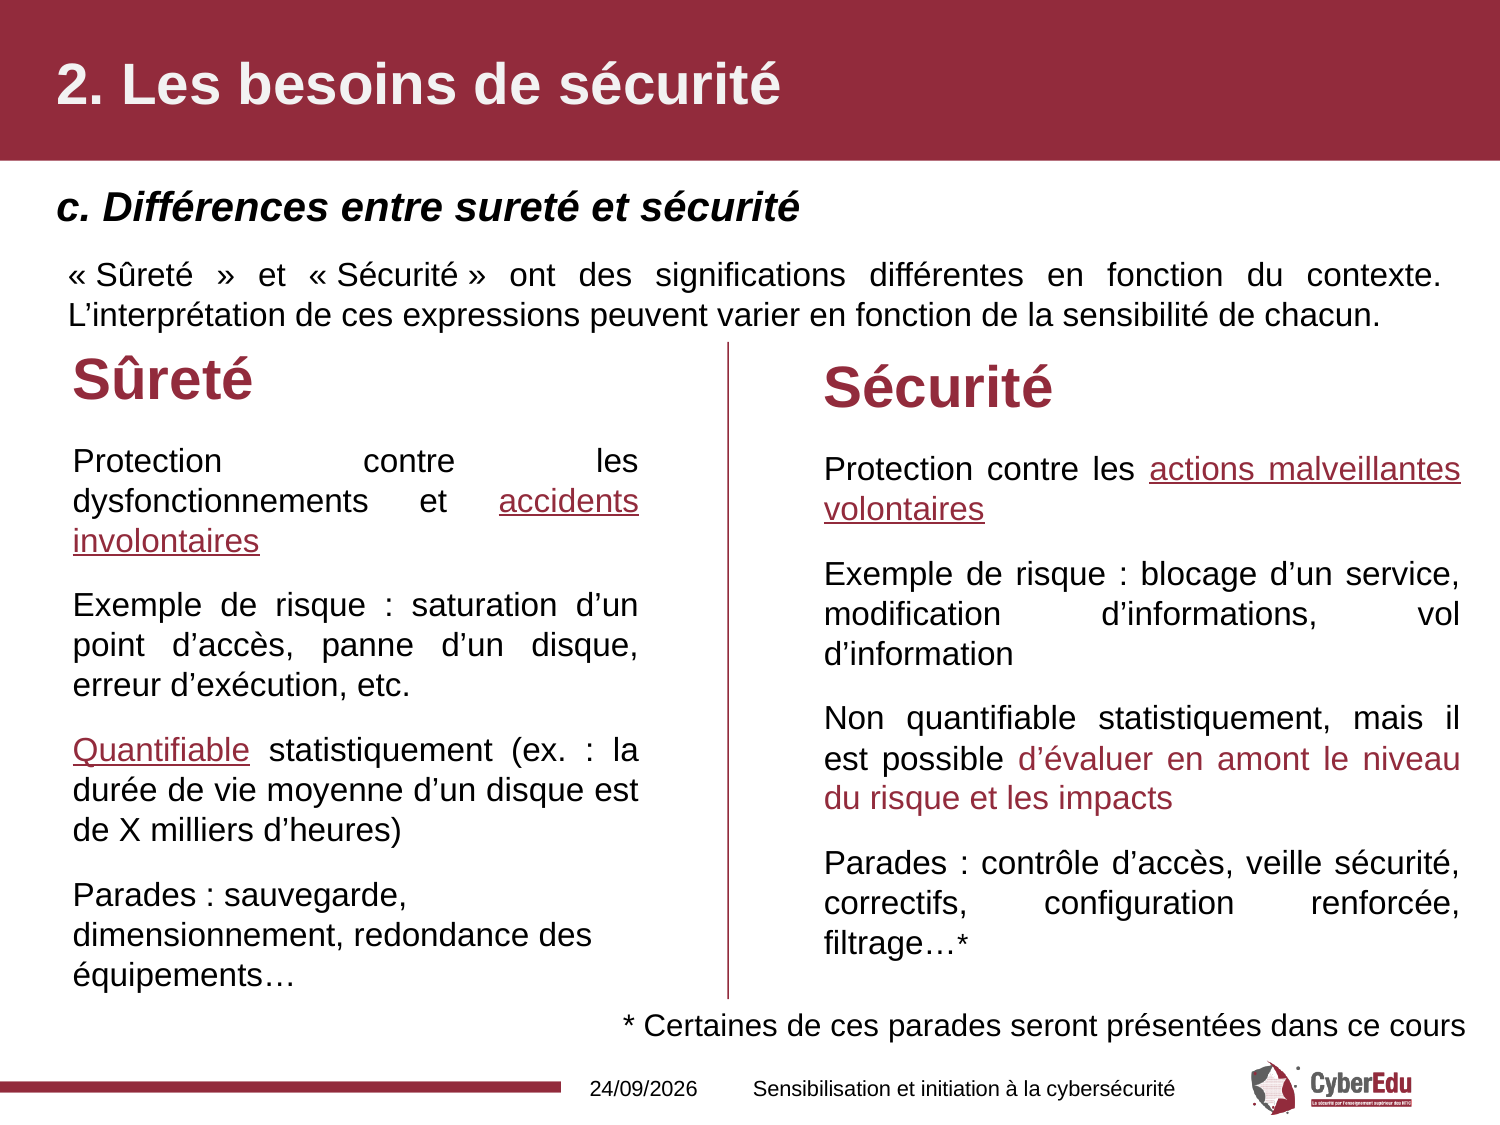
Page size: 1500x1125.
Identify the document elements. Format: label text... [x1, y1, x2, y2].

title 2. Les besoins de sécurité [41, 1, 1471, 161]
text_box * Certaines de ces parades seront présentées dans ce cours [608, 998, 1500, 1059]
text_box Sécurité Protection contre les actions malveillantes volontaires Exemple de risque : blocage d’un service, modification d’informations, vol d’information Non quantifiable statistiquement, mais il est possible d’évaluer en amont le niveau du risque et les impacts Parades : contrôle d’accès, veille sécurité, correctifs, configuration renforcée, filtrage…* [809, 342, 1477, 969]
text_box « Sûreté » et « Sécurité » ont des significations différentes en fonction du contexte. L’interprétation de ces expressions peuvent varier en fonction de la sensibilité de chacun. [53, 245, 1459, 339]
list c. Différences entre sureté et sécurité [41, 172, 1471, 268]
slide_number 15/11/2020 [561, 1057, 727, 1118]
text_box Sûreté Protection contre les dysfonctionnements et accidents involontaires Exemple de risque : saturation d’un point d’accès, panne d’un disque, erreur d’exécution, etc. Quantifiable statistiquement (ex. : la durée de vie moyenne d’un disque est de X milliers d’heures) Parades : sauvegarde, dimensionnement, redondance des équipements… [57, 339, 655, 1001]
footer Sensibilisation et initiation à la cybersécurité [738, 1059, 1236, 1118]
picture [1246, 1060, 1412, 1115]
